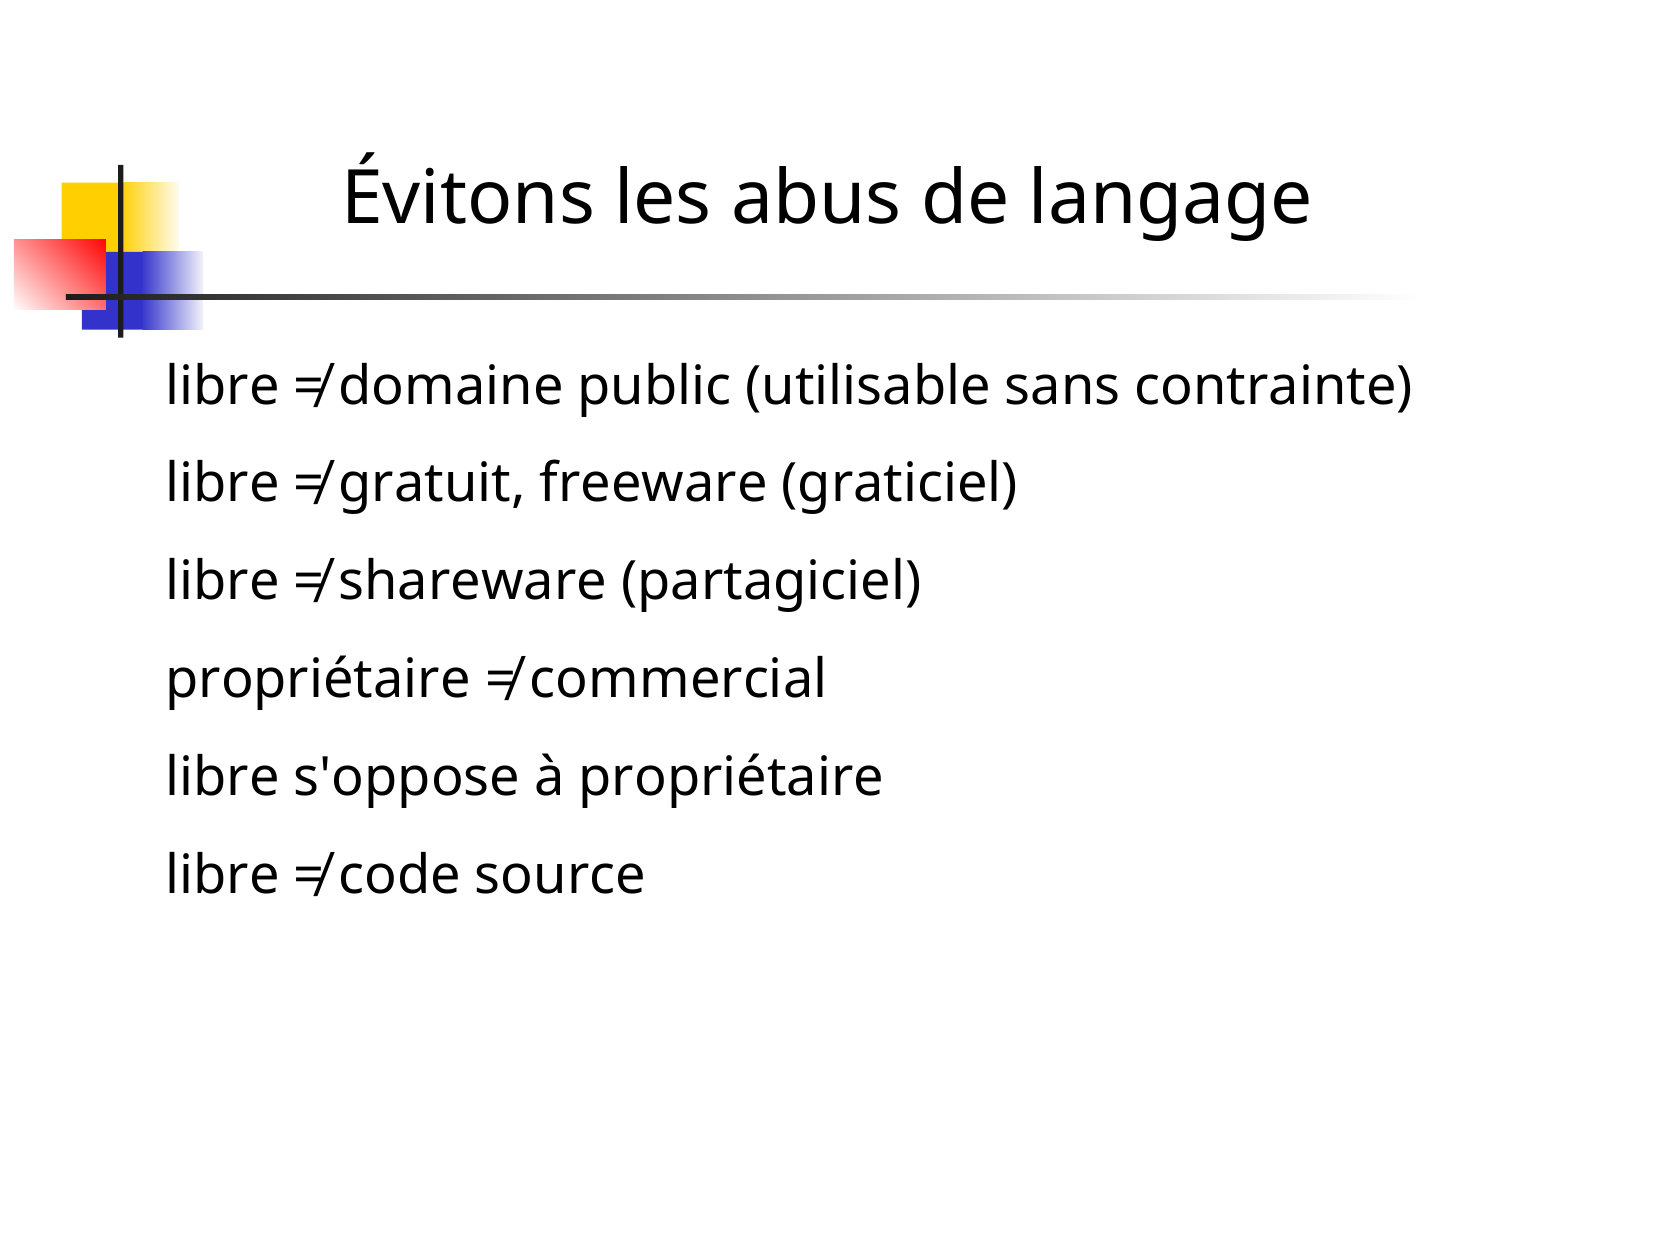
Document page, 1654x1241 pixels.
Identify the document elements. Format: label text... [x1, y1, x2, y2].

title Évitons les abus de langage [121, 83, 1534, 307]
list libre ≠ domaine public (utilisable sans contrainte) libre ≠ gratuit, freeware (graticiel) libre ≠ shareware (partagiciel) propriétaire ≠ commercial libre s'oppose à propriétaire libre ≠ code source [147, 346, 1595, 1152]
